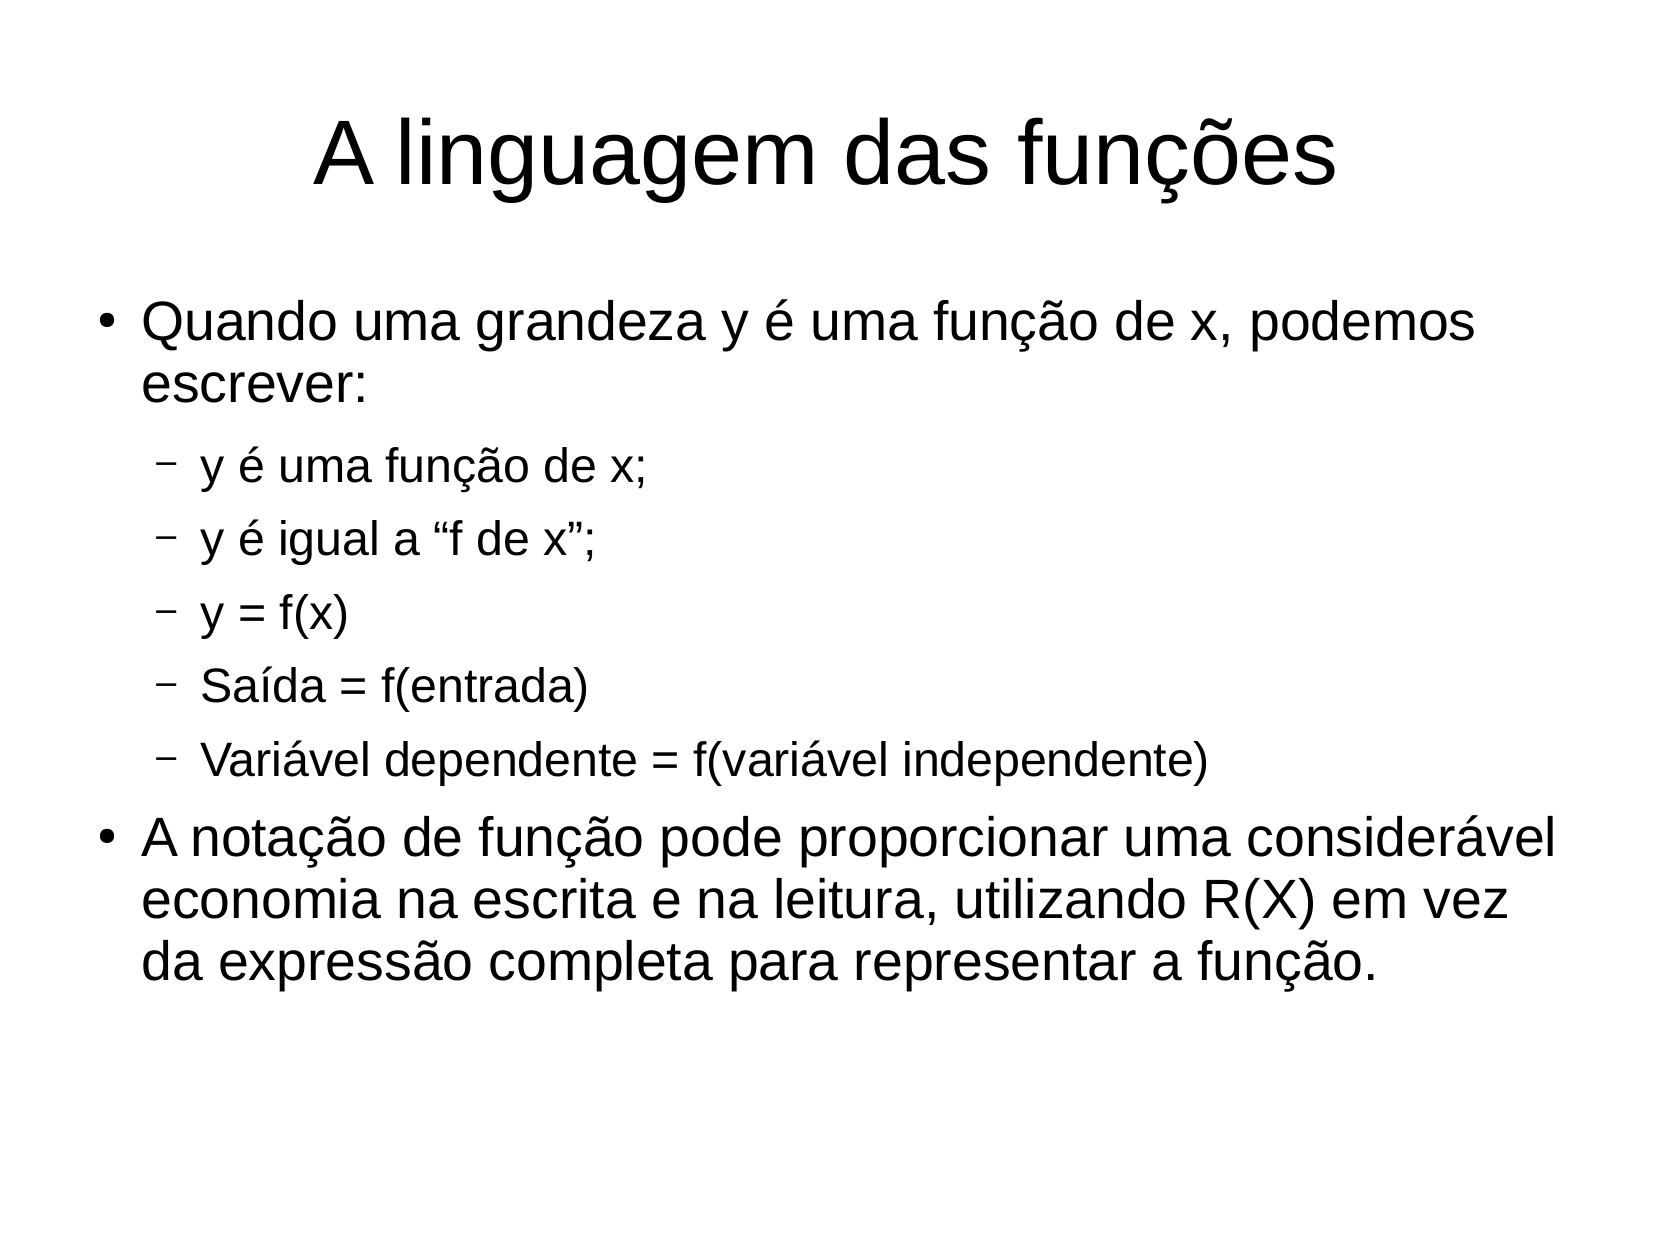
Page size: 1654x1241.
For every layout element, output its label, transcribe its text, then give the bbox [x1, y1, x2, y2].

list Quando uma grandeza y é uma função de x, podemos escrever: y é uma função de x; y é igual a “f de x”; y = f(x) Saída = f(entrada) Variável dependente = f(variável independente) A notação de função pode proporcionar uma considerável economia na escrita e na leitura, utilizando R(X) em vez da expressão completa para representar a função. [82, 290, 1571, 1010]
title A linguagem das funções [82, 49, 1571, 257]
